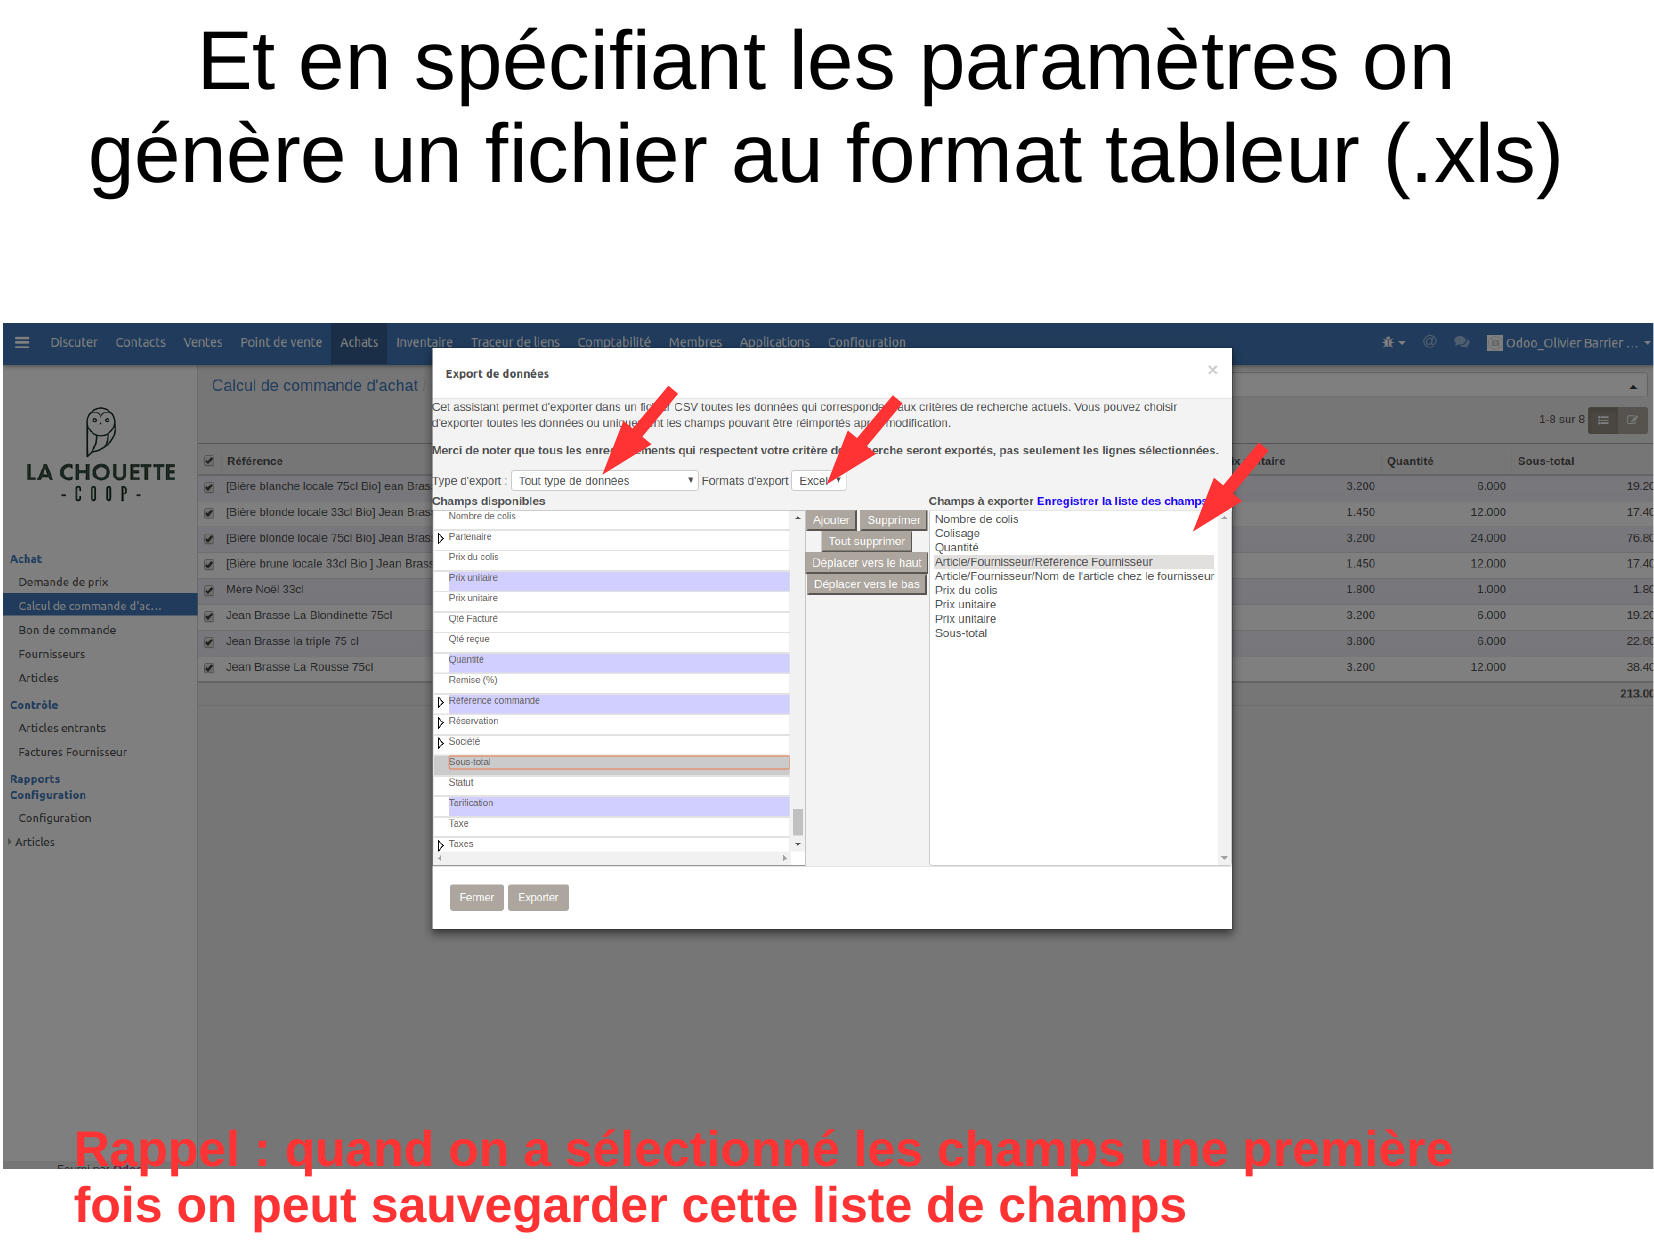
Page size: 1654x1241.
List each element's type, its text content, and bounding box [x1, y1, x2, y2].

text_box Rappel : quand on a sélectionné les champs une première fois on peut sauvegarder cette liste de champs [59, 1113, 1571, 1241]
title Et en spécifiant les paramètres on génère un fichier au format tableur (.xls) [82, 14, 1571, 201]
picture [3, 323, 1654, 1169]
